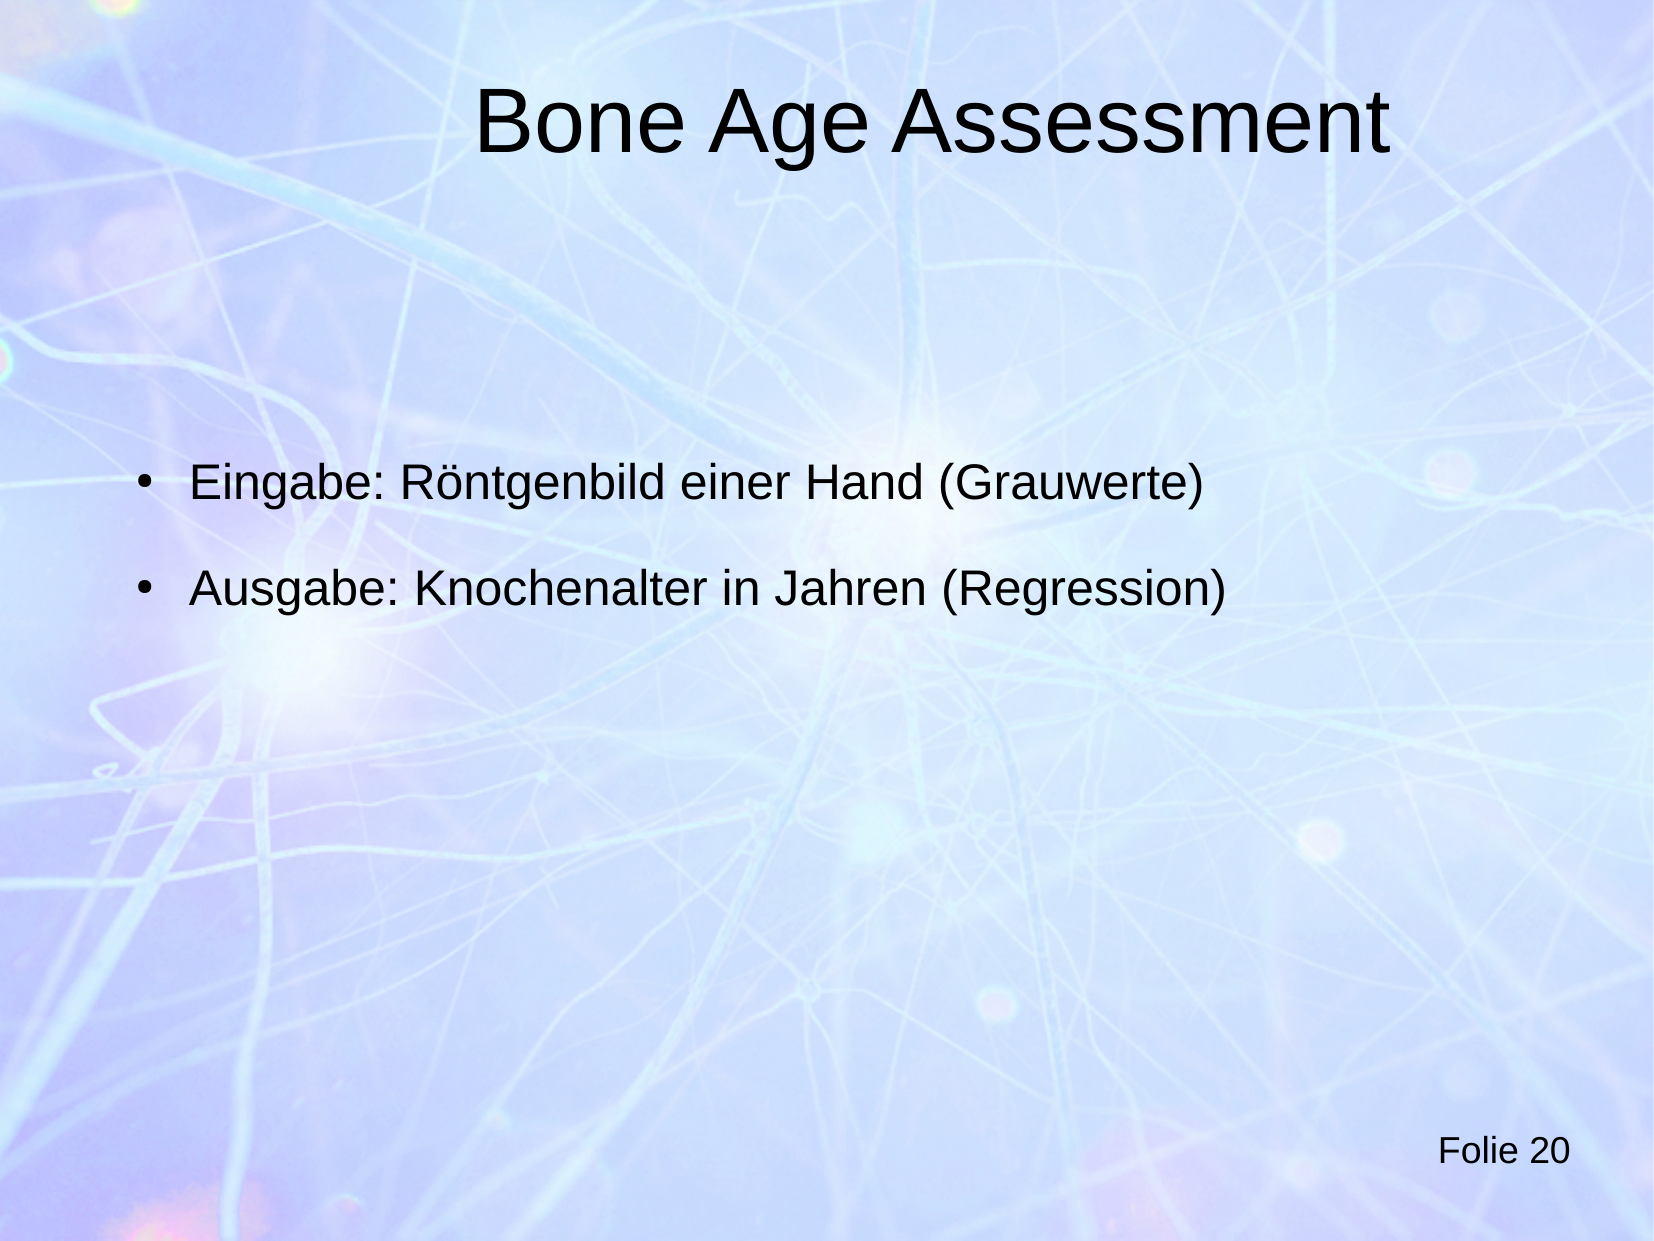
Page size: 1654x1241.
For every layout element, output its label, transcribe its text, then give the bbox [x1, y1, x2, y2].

list Eingabe: Röntgenbild einer Hand (Grauwerte) Ausgabe: Knochenalter in Jahren (Regression) [118, 426, 1607, 1146]
picture [0, 0, 1654, 1241]
title Bone Age Assessment [271, 17, 1595, 225]
